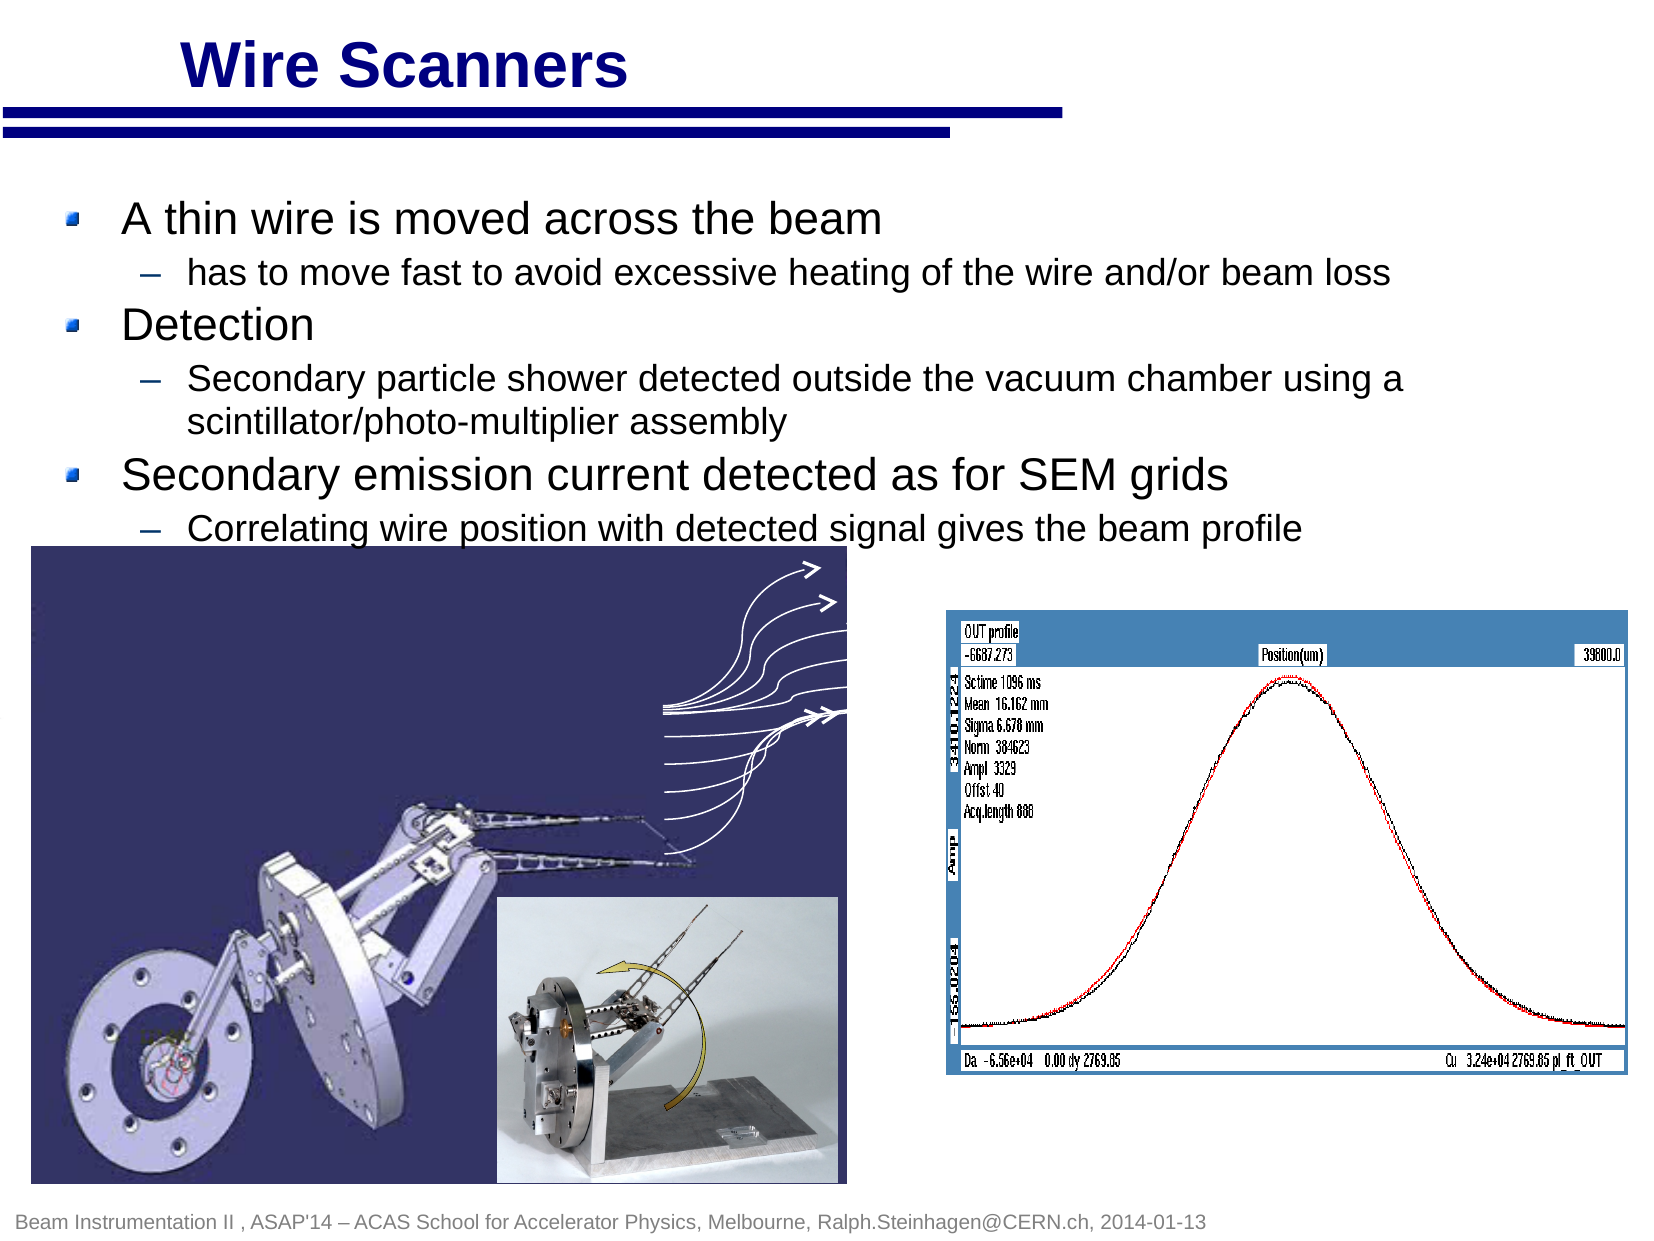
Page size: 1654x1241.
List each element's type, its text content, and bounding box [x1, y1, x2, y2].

title Wire Scanners [165, 0, 1323, 124]
picture [31, 546, 65, 1184]
list A thin wire is moved across the beam has to move fast to avoid excessive heating of the wire and/or beam loss Detection Secondary particle shower detected outside the vacuum chamber using a scintillator/photo-multiplier assembly Secondary emission current detected as for SEM grids Correlating wire position with detected signal gives the beam profile [65, 192, 1628, 1205]
